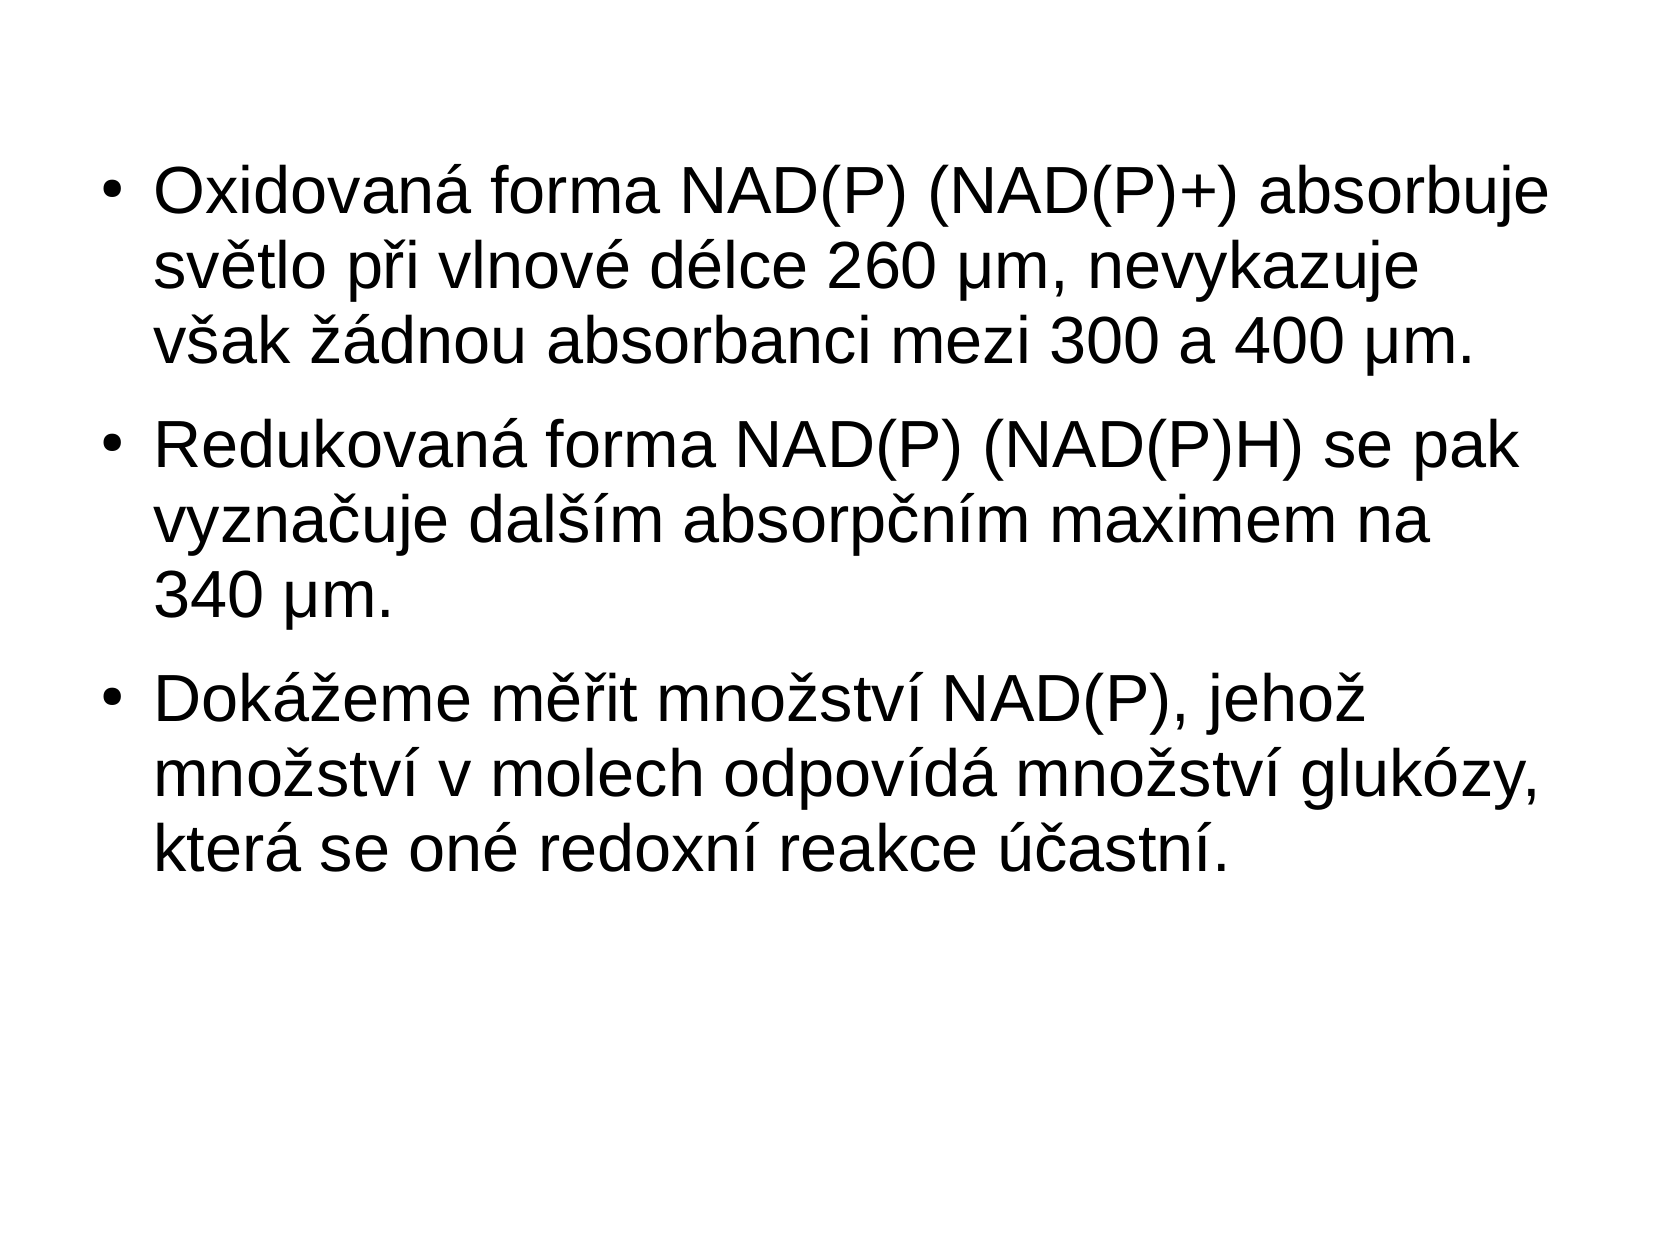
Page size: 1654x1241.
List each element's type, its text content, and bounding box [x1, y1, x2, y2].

list Oxidovaná forma NAD(P) (NAD(P)+) absorbuje světlo při vlnové délce 260 μm, nevykazuje však žádnou absorbanci mezi 300 a 400 μm. Redukovaná forma NAD(P) (NAD(P)H) se pak vyznačuje dalším absorpčním maximem na 340 μm. Dokážeme měřit množství NAD(P), jehož množství v molech odpovídá množství glukózy, která se oné redoxní reakce účastní. [82, 153, 1571, 1010]
